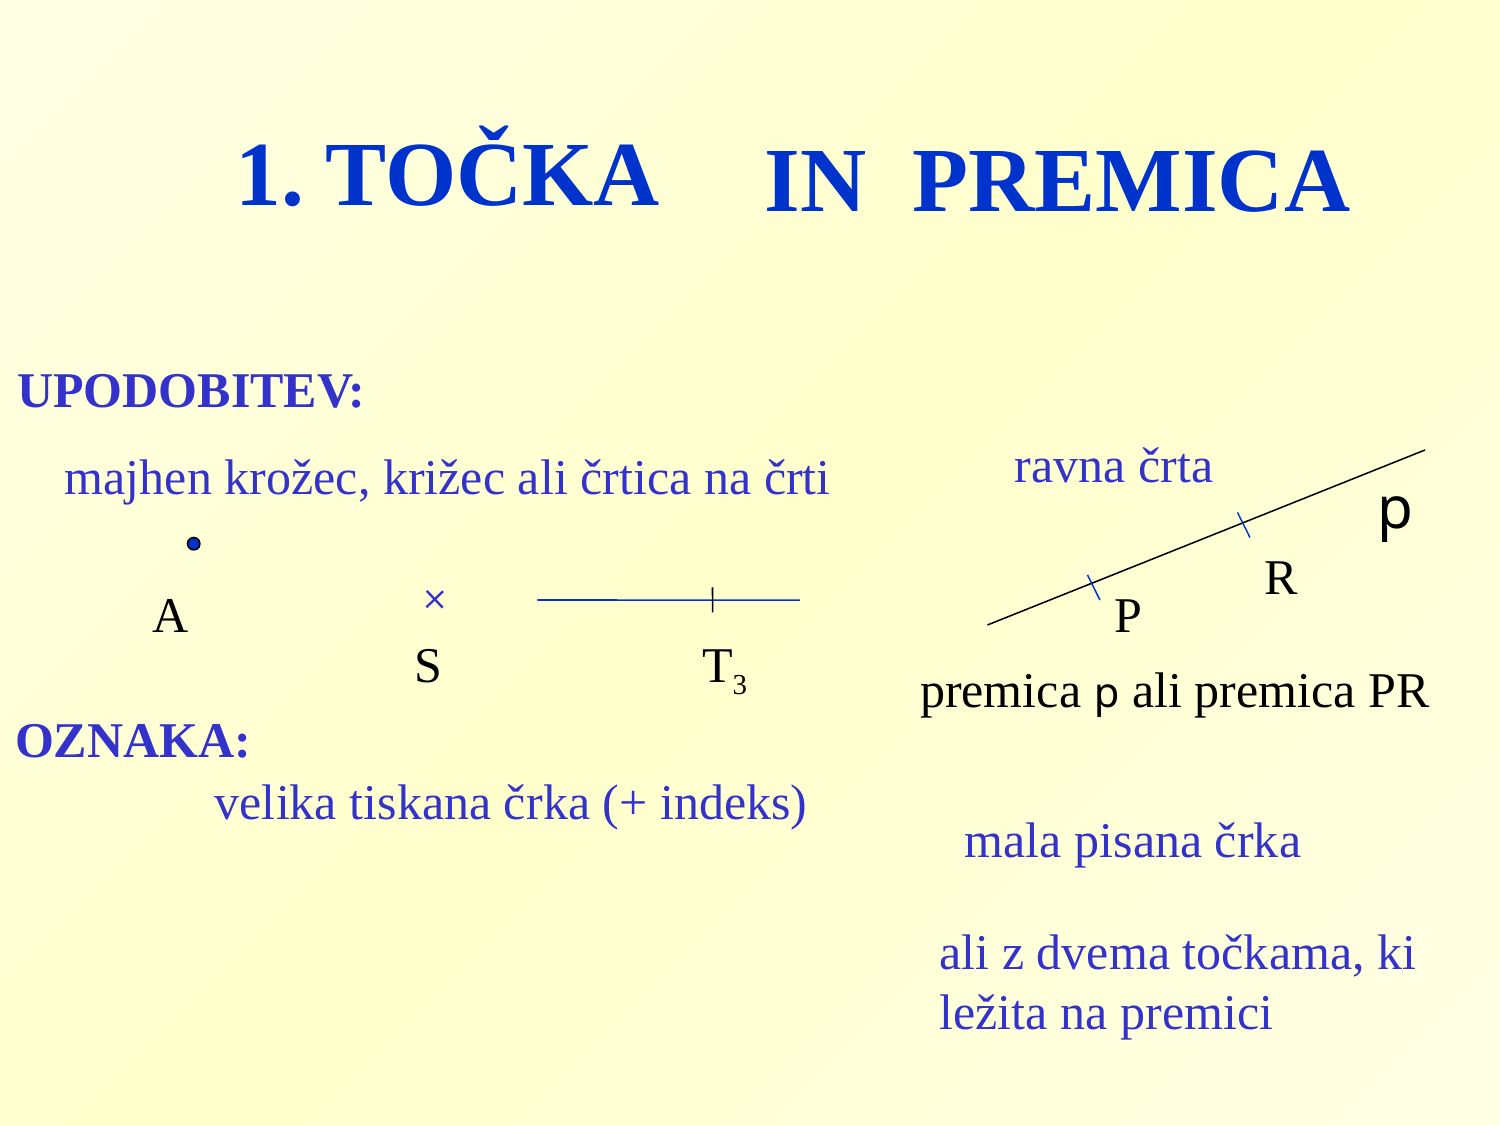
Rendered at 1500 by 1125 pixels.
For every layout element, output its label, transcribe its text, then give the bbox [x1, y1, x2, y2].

text_box velika tiskana črka (+ indeks) [200, 762, 838, 838]
text_box ravna črta [1305, 477, 1362, 500]
text_box mala pisana črka [949, 799, 1388, 875]
text_box UPODOBITEV: [2, 349, 381, 425]
text_box P [1100, 574, 1200, 650]
text_box A [137, 574, 263, 650]
text_box ravna črta [999, 424, 1375, 500]
text_box premica p ali premica PR [887, 649, 1463, 725]
text_box + [386, 530, 502, 624]
text_box ali z dvema točkama, ki ležita na premici [924, 912, 1450, 1048]
text_box OZNAKA: [0, 699, 266, 775]
text_box IN PREMICA [750, 112, 1500, 238]
text_box [187, 537, 200, 550]
text_box majhen krožec, križec ali črtica na črti [49, 437, 950, 513]
text_box S [399, 624, 513, 700]
text_box T3 [687, 624, 825, 709]
text_box p [1362, 462, 1438, 548]
text_box R [1250, 537, 1363, 613]
text_box 1. TOČKA [149, 87, 675, 250]
